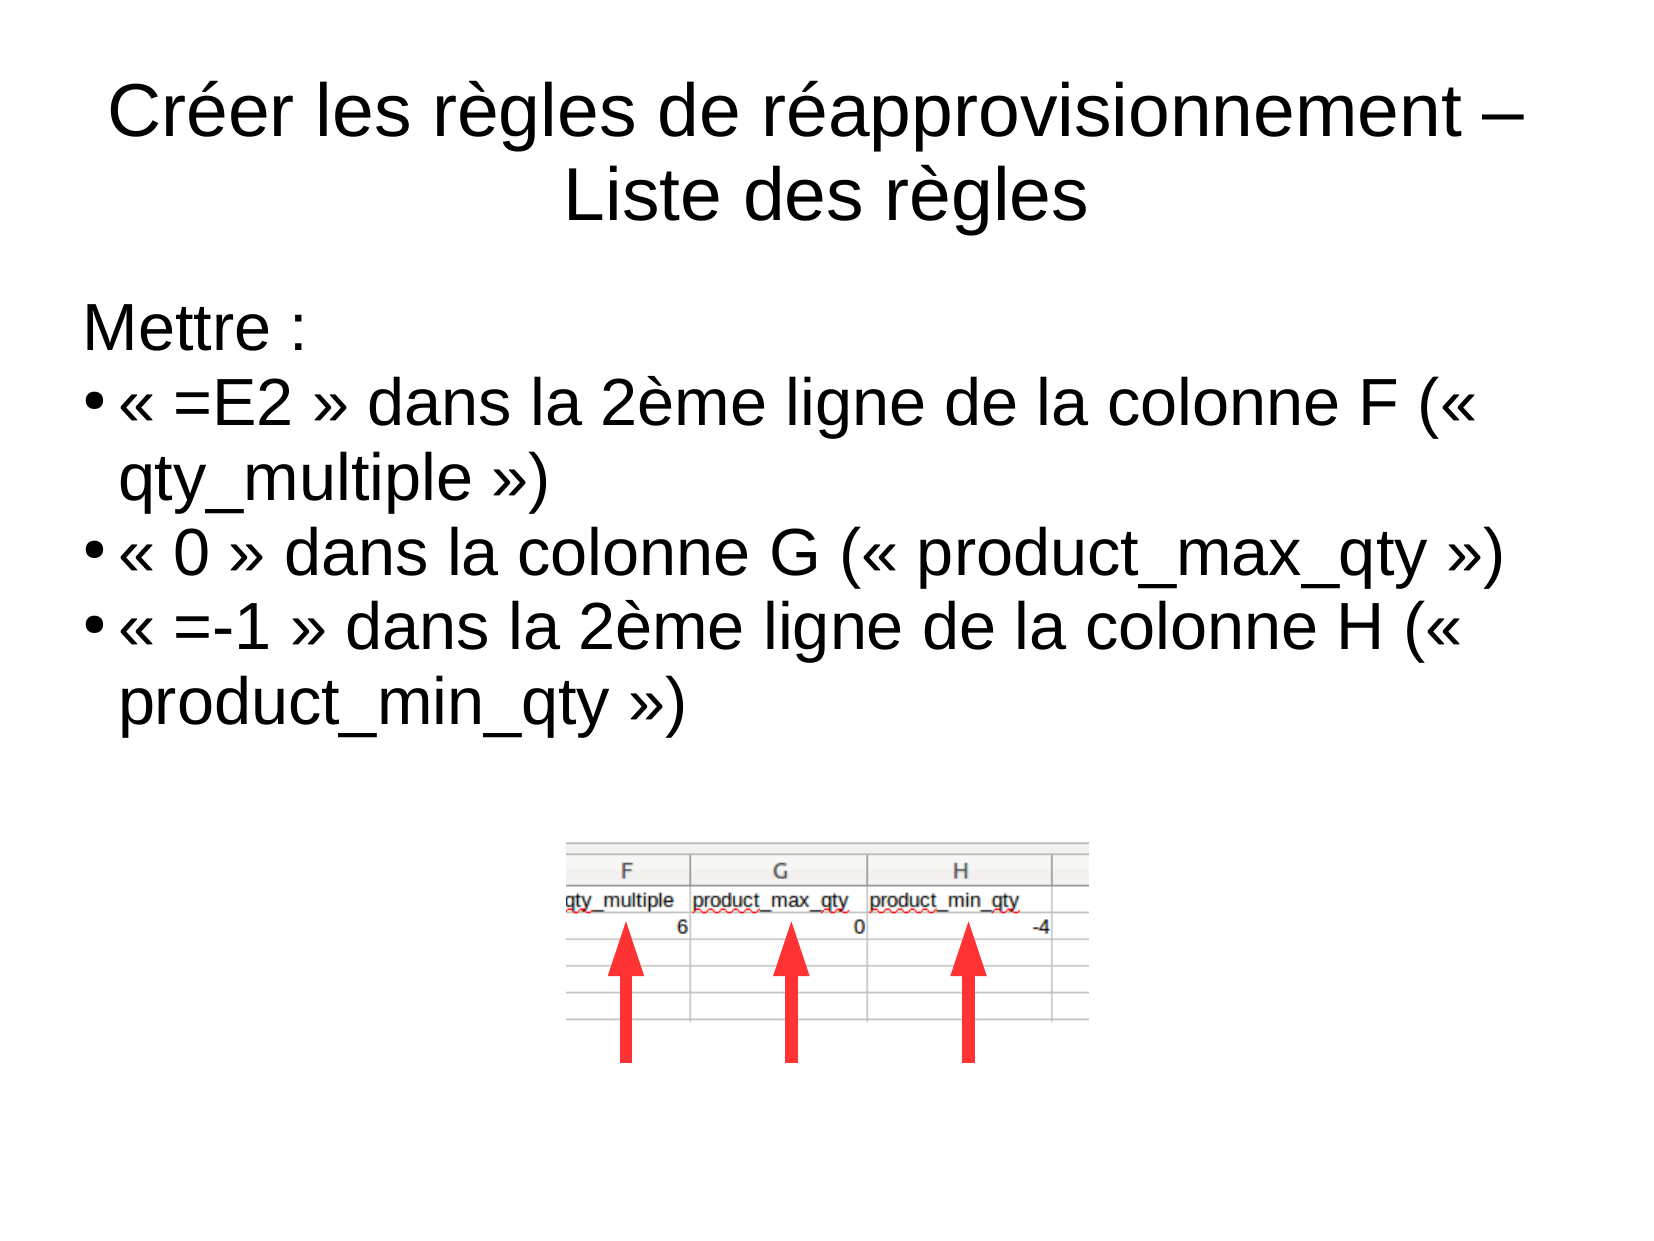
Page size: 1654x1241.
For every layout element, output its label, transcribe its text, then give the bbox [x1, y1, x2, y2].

picture [566, 838, 1089, 1022]
title Créer les règles de réapprovisionnement – Liste des règles [82, 49, 1571, 257]
subtitle Mettre : « =E2 » dans la 2ème ligne de la colonne F (« qty_multiple ») « 0 » dans la colonne G (« product_max_qty ») « =-1 » dans la 2ème ligne de la colonne H (« product_min_qty ») [82, 290, 1571, 792]
